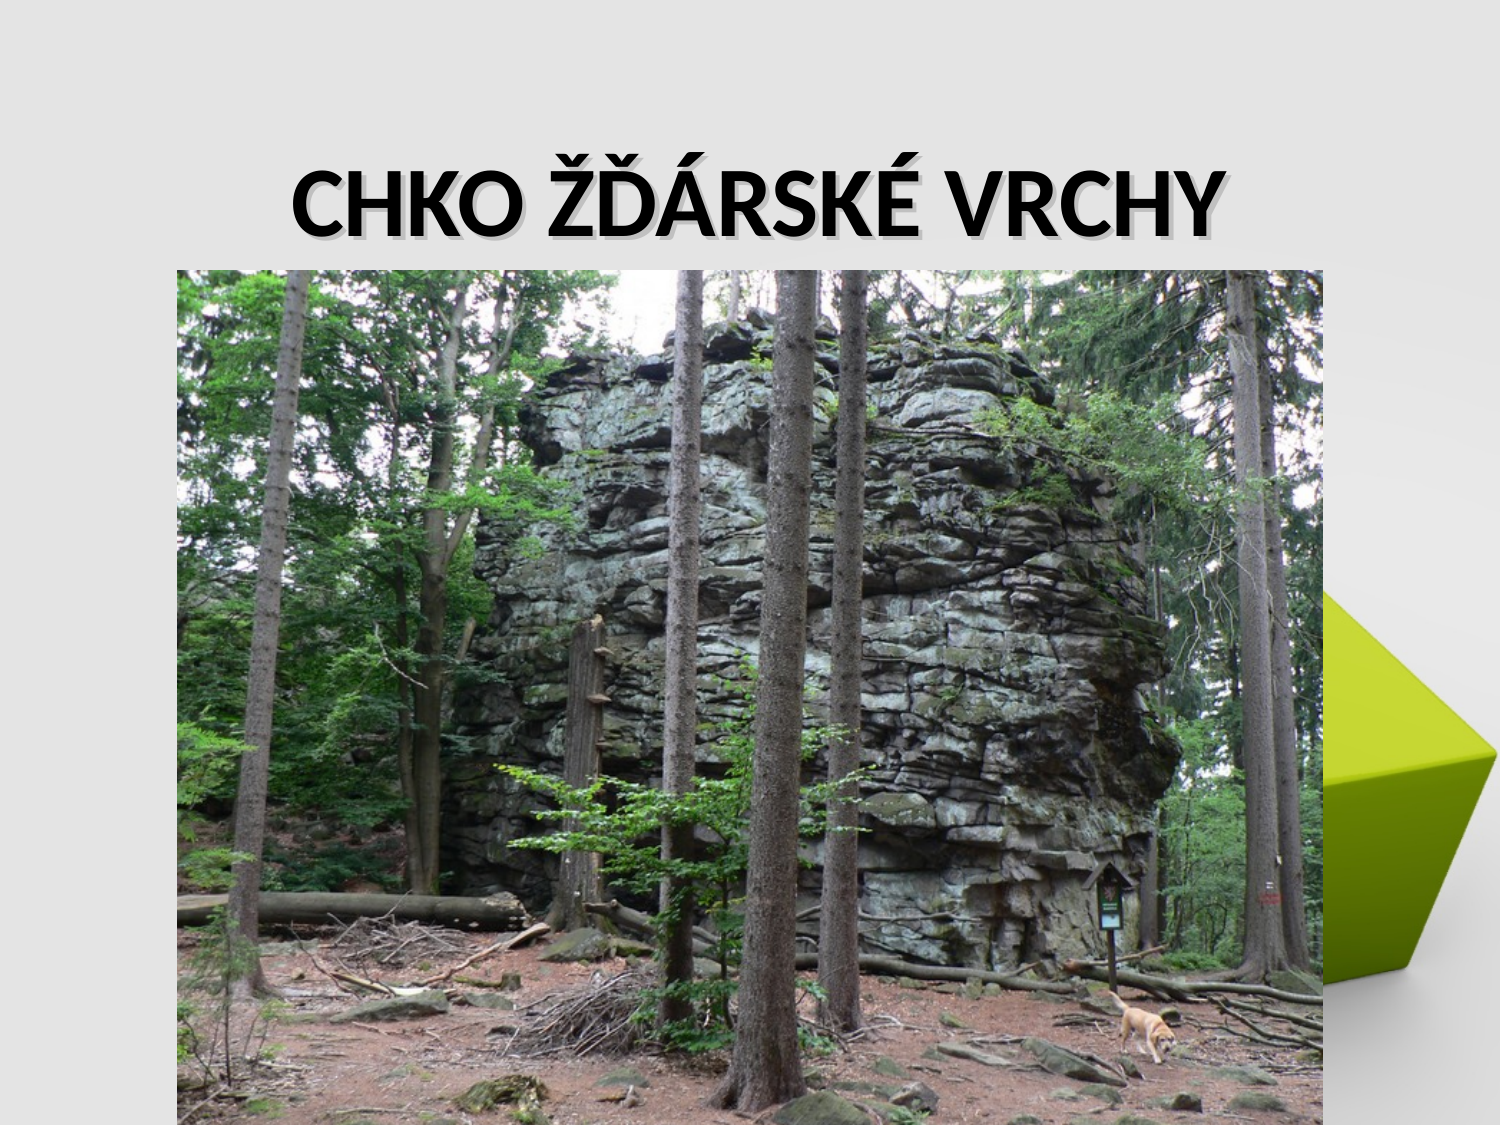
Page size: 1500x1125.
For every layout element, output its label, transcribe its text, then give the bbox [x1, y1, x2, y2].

title CHKO ŽĎÁRSKÉ VRCHY [159, 101, 1360, 292]
picture [177, 271, 1323, 1125]
